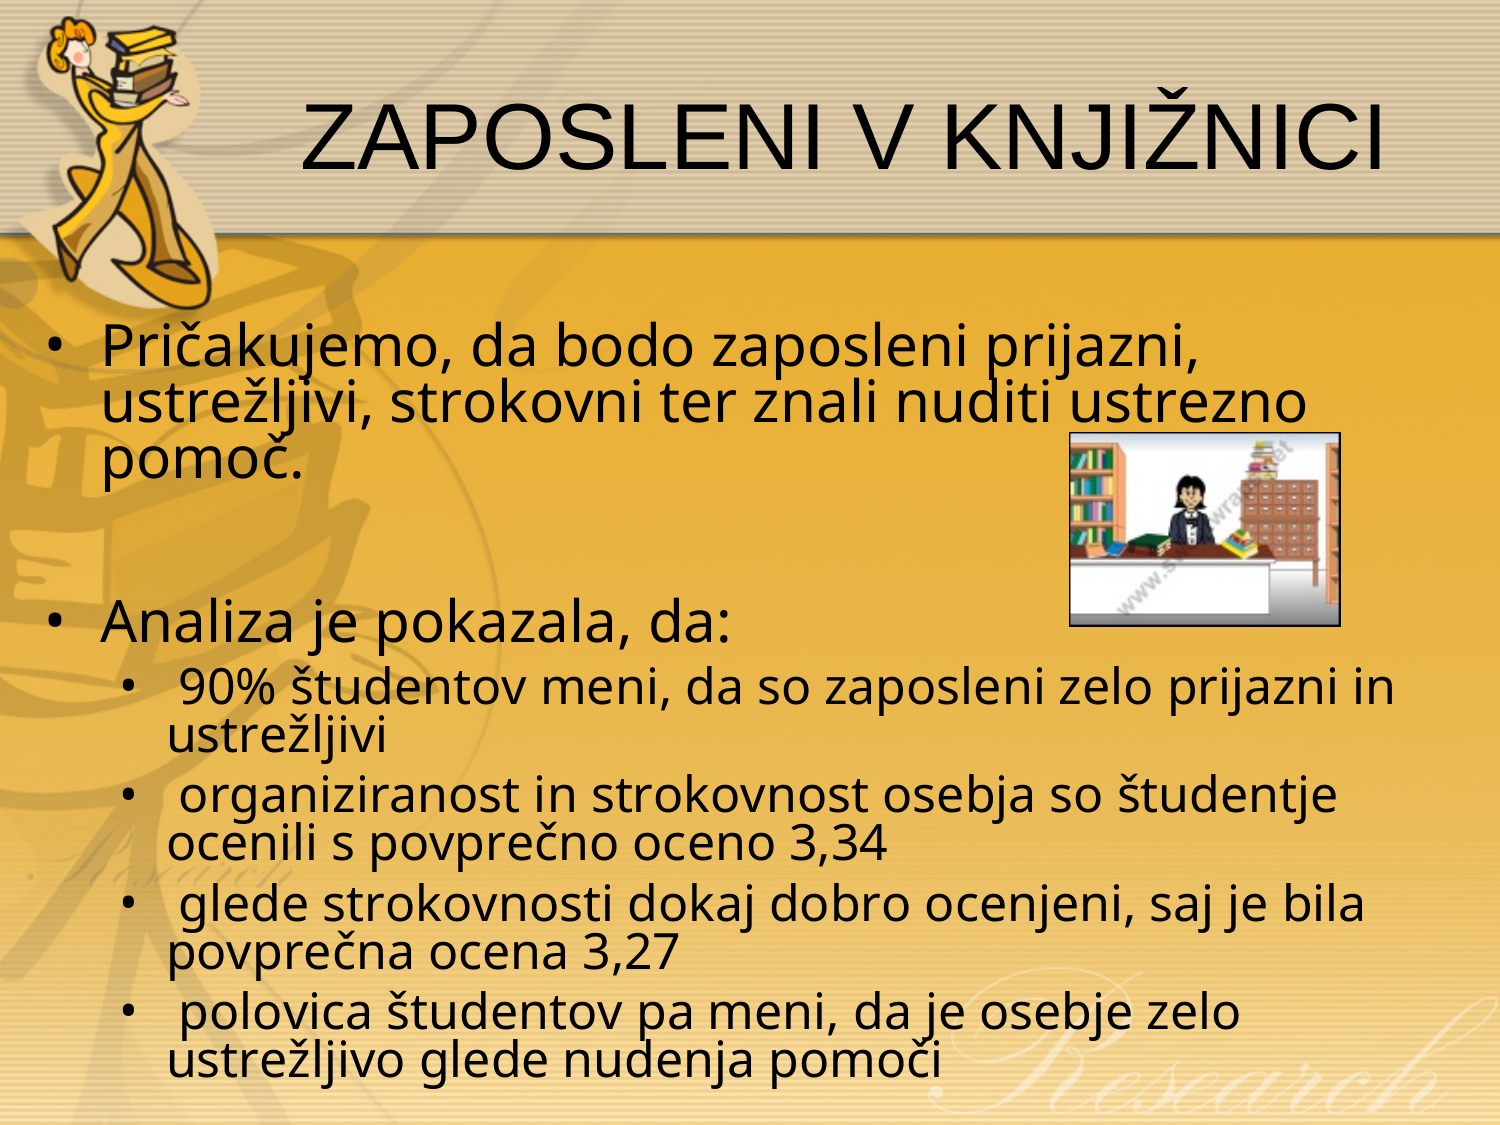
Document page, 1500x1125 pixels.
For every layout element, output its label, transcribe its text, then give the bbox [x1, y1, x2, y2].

list Pričakujemo, da bodo zaposleni prijazni, ustrežljivi, strokovni ter znali nuditi ustrezno pomoč. Analiza je pokazala, da: 90% študentov meni, da so zaposleni zelo prijazni in ustrežljivi organiziranost in strokovnost osebja so študentje ocenili s povprečno oceno 3,34 glede strokovnosti dokaj dobro ocenjeni, saj je bila povprečna ocena 3,27 polovica študentov pa meni, da je osebje zelo ustrežljivo glede nudenja pomoči [29, 314, 1471, 1095]
picture [0, 0, 1500, 1125]
title ZAPOSLENI V KNJIŽNICI [218, 42, 1471, 197]
